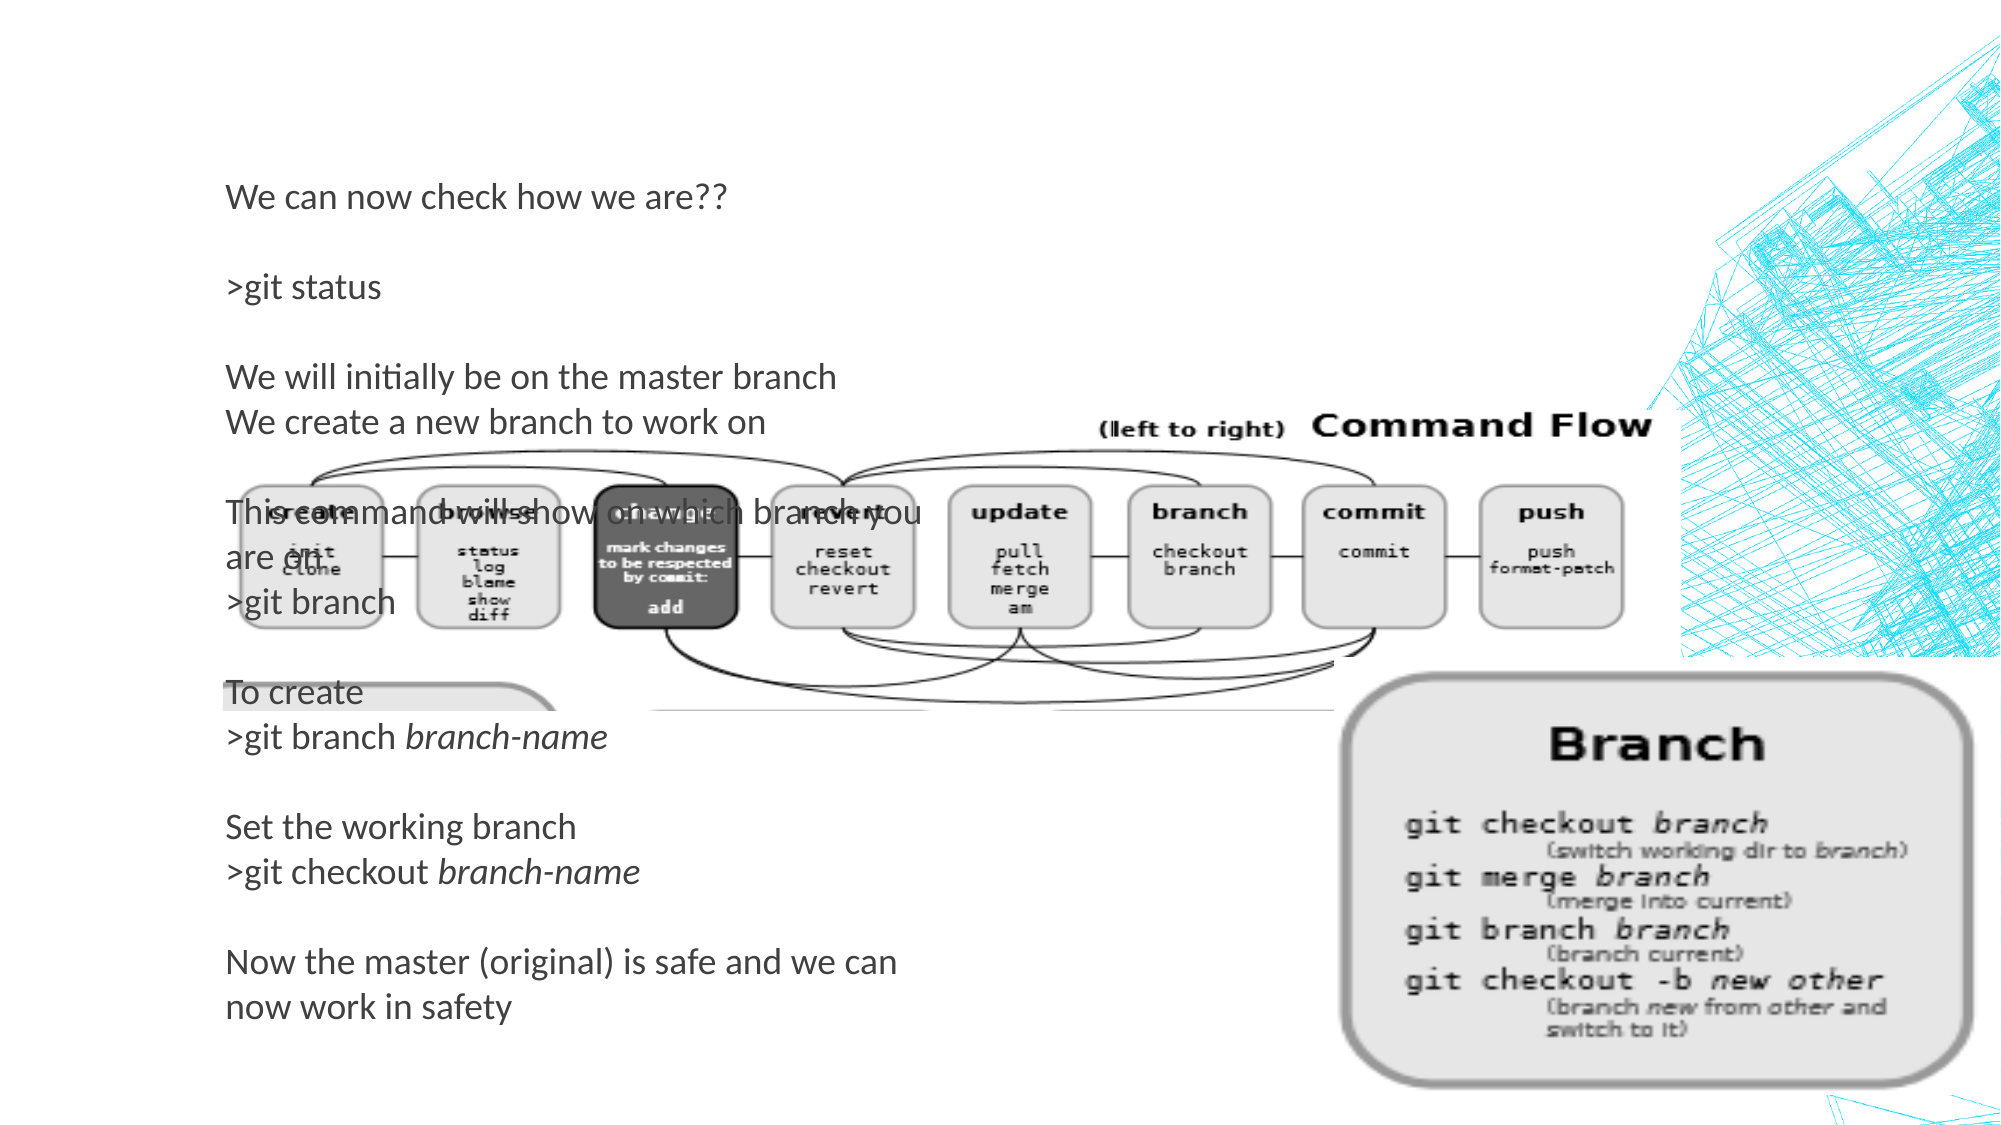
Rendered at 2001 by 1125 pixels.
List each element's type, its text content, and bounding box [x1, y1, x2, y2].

picture [952, 410, 2000, 1095]
text_box We can now check how we are?? >git status We will initially be on the master branch We create a new branch to work on This command will show on which branch you are on >git branch To create >git branch branch-name Set the working branch >git checkout branch-name Now the master (original) is safe and we can now work in safety [210, 164, 952, 1044]
